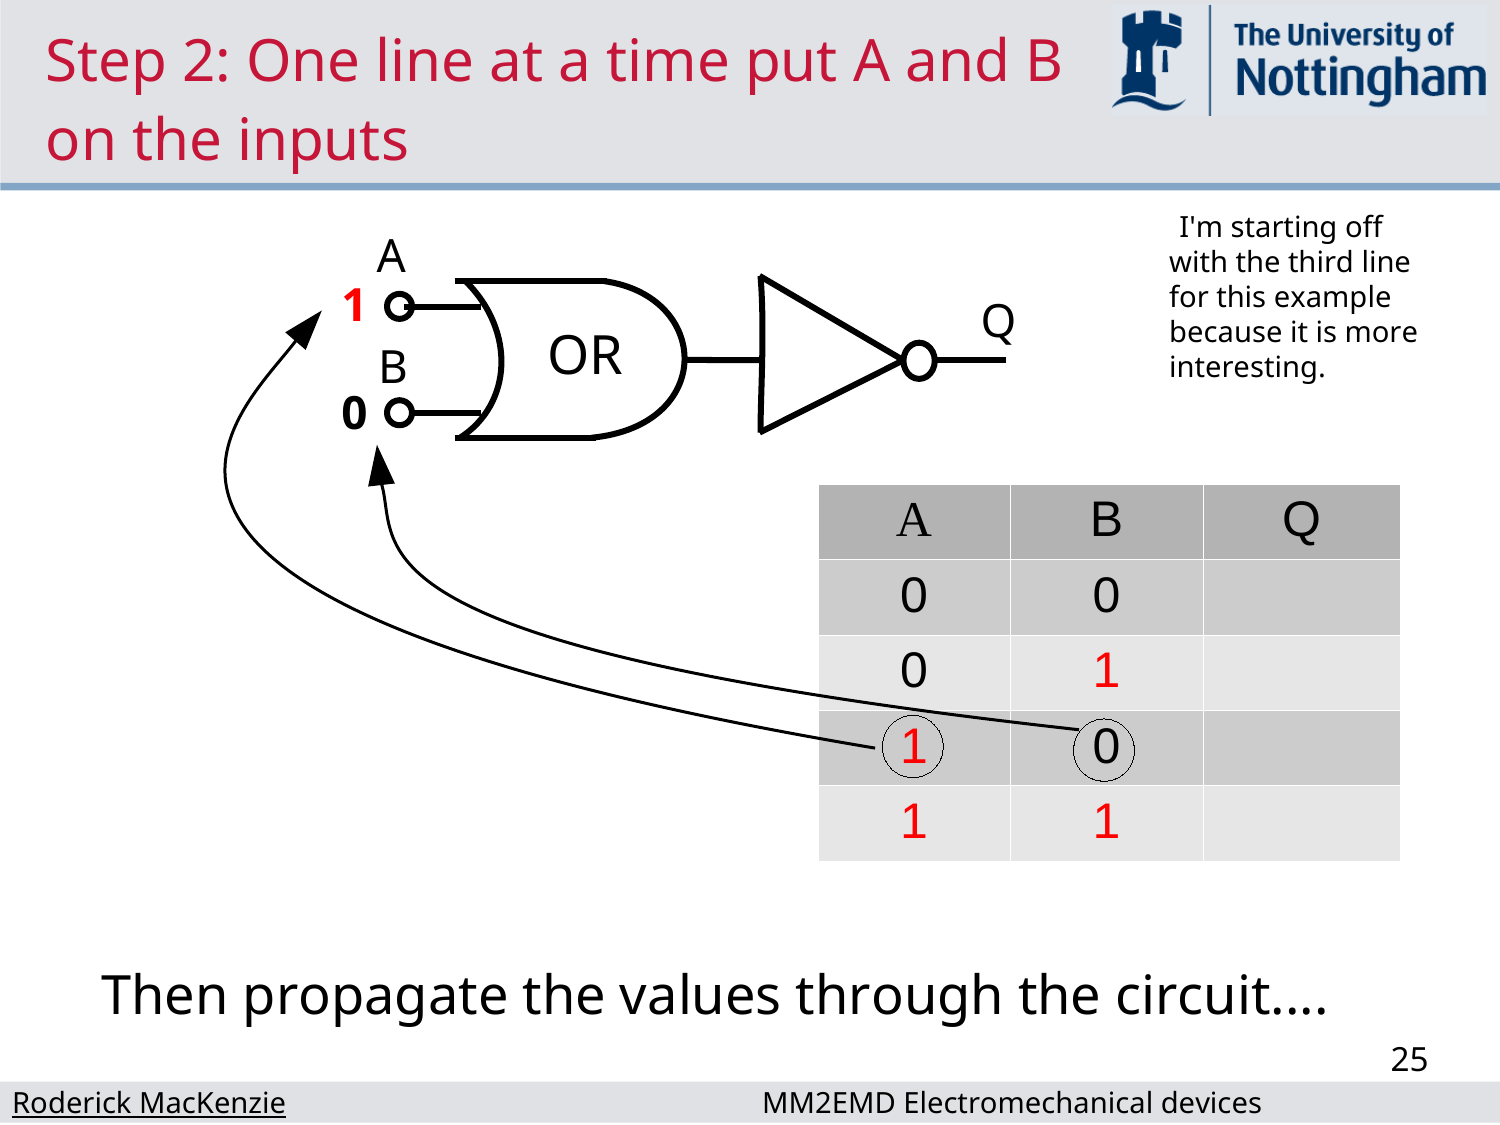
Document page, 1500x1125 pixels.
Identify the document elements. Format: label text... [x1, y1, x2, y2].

table_header Q [1204, 485, 1400, 559]
title Step 2: One line at a time put A and B on the inputs [31, 22, 1133, 174]
text_box 0 [326, 376, 388, 447]
picture [1111, 4, 1487, 116]
table_cell 1 [1011, 636, 1203, 710]
table_cell [1204, 560, 1400, 635]
table_cell 0 [819, 560, 1010, 635]
table_cell 0 [819, 698, 899, 710]
table_cell 1 [819, 711, 1010, 785]
table_cell 0 [1011, 711, 1203, 785]
text_box I'm starting off with the third line for this example because it is more interesting. [1154, 200, 1464, 391]
text_box 1 [326, 267, 388, 338]
table_cell 1 [819, 786, 1010, 861]
table_cell 1 [945, 711, 1010, 720]
table_cell [1204, 786, 1400, 861]
text_box B [363, 330, 425, 401]
table_cell 1 [1011, 786, 1203, 861]
text_box Q [965, 284, 1027, 355]
table_header A [819, 485, 1010, 559]
table_cell 0 [1011, 560, 1203, 635]
text_box <number> [1375, 1030, 1500, 1101]
table_header B [1011, 485, 1203, 559]
text_box Then propagate the values through the circuit.... [67, 953, 1500, 1034]
table_cell [1204, 636, 1400, 710]
table_cell [1204, 711, 1400, 785]
table_cell 0 [819, 636, 1010, 710]
text_box A [361, 219, 423, 290]
text_box OR [513, 313, 649, 394]
